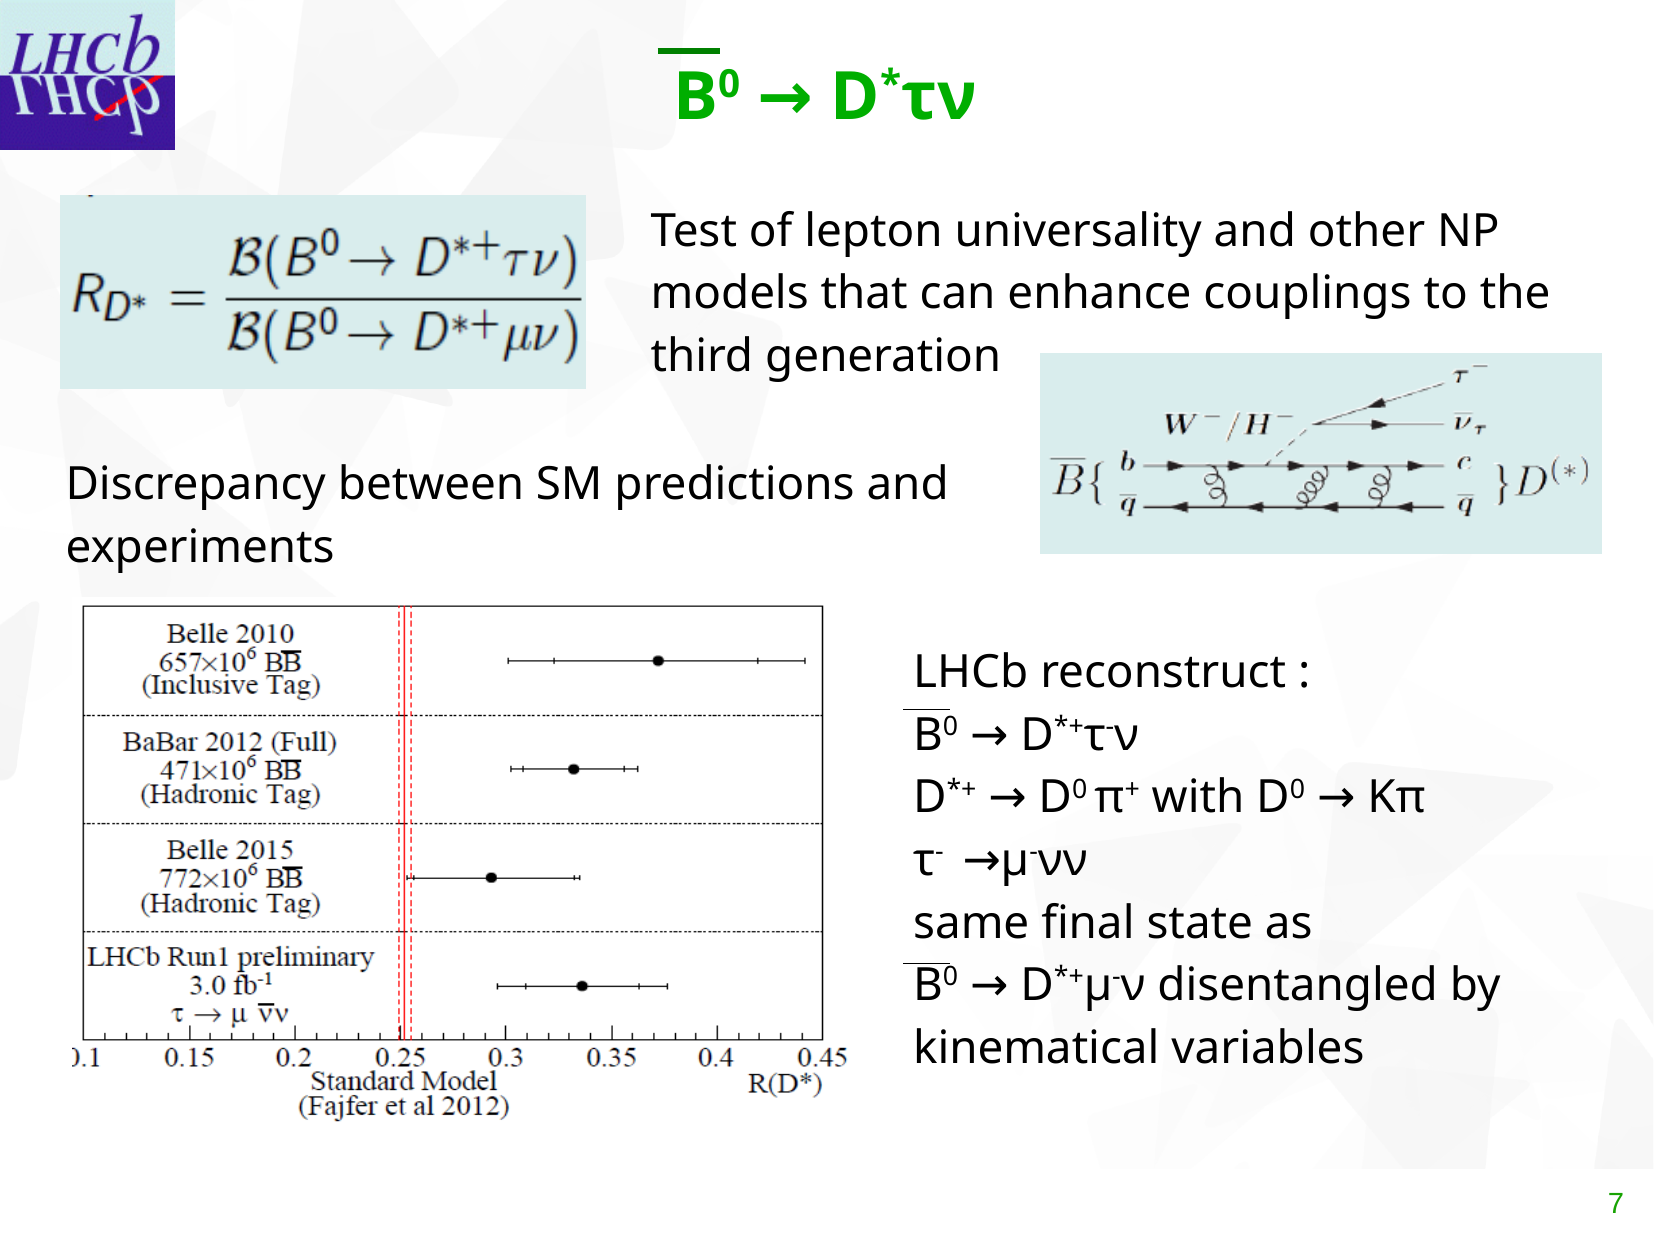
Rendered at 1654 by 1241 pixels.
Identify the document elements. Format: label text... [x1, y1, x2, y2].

text_box Test of lepton universality and other NP models that can enhance couplings to the third generation [635, 190, 1555, 397]
text_box LHCb reconstruct : B0 → D*+τ-ν D*+ → D0 π+ with D0 → Kπ τ- →μ-νν same final state as B0 → D*+μ-ν disentangled by kinematical variables [898, 631, 1525, 1095]
text_box Discrepancy between SM predictions and experiments [50, 443, 973, 587]
picture [0, 0, 849, 1125]
picture [915, 353, 1654, 1169]
title B0 → D*τν [62, 45, 1589, 142]
